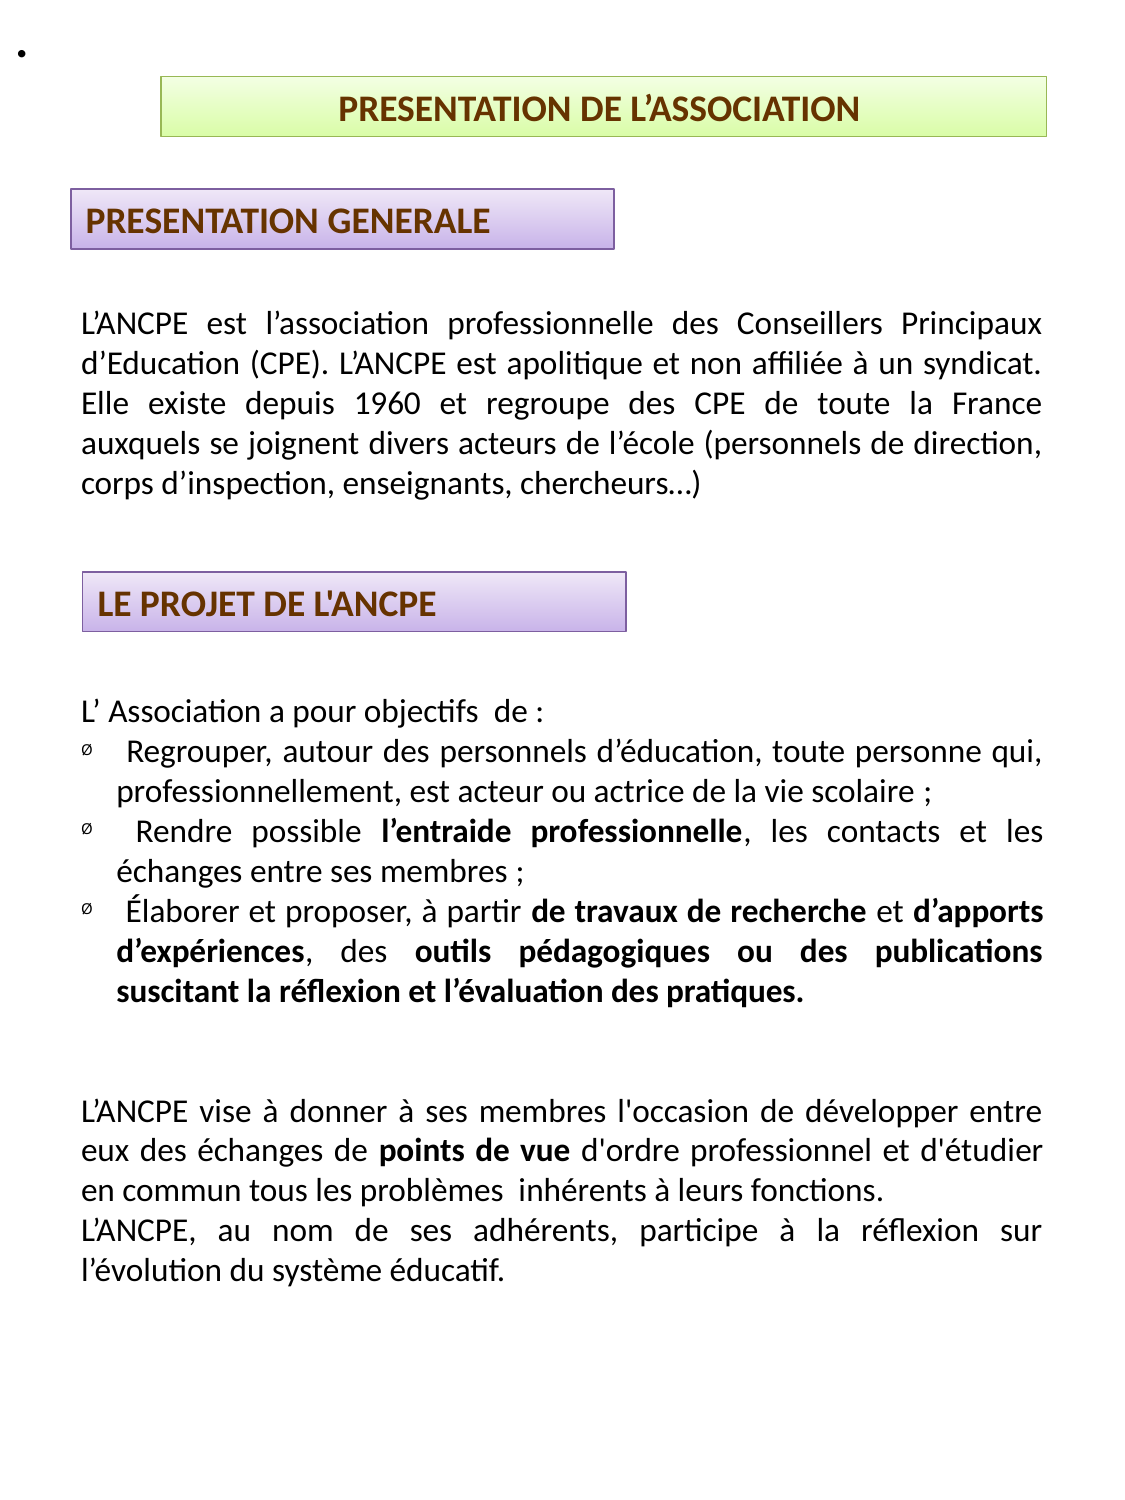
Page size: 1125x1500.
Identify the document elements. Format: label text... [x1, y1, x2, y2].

text_box L’ Association a pour objectifs de : Regrouper, autour des personnels d’éducation, toute personne qui, professionnellement, est acteur ou actrice de la vie scolaire ; Rendre possible l’entraide professionnelle, les contacts et les échanges entre ses membres ; Élaborer et proposer, à partir de travaux de recherche et d’apports d’expériences, des outils pédagogiques ou des publications suscitant la réflexion et l’évaluation des pratiques. L’ANCPE vise à donner à ses membres l'occasion de développer entre eux des échanges de points de vue d'ordre professionnel et d'étudier en commun tous les problèmes inhérents à leurs fonctions. L’ANCPE, au nom de ses adhérents, participe à la réflexion sur l’évolution du système éducatif. [66, 602, 1059, 1416]
text_box PRESENTATION DE L’ASSOCIATION [160, 76, 1047, 137]
text_box . [0, 0, 44, 75]
text_box LE PROJET DE L'ANCPE [82, 571, 626, 602]
text_box L’ANCPE est l’association professionnelle des Conseillers Principaux d’Education (CPE). L’ANCPE est apolitique et non affiliée à un syndicat. Elle existe depuis 1960 et regroupe des CPE de toute la France auxquels se joignent divers acteurs de l’école (personnels de direction, corps d’inspection, enseignants, chercheurs…) [66, 253, 1059, 509]
text_box PRESENTATION GENERALE [70, 188, 615, 249]
